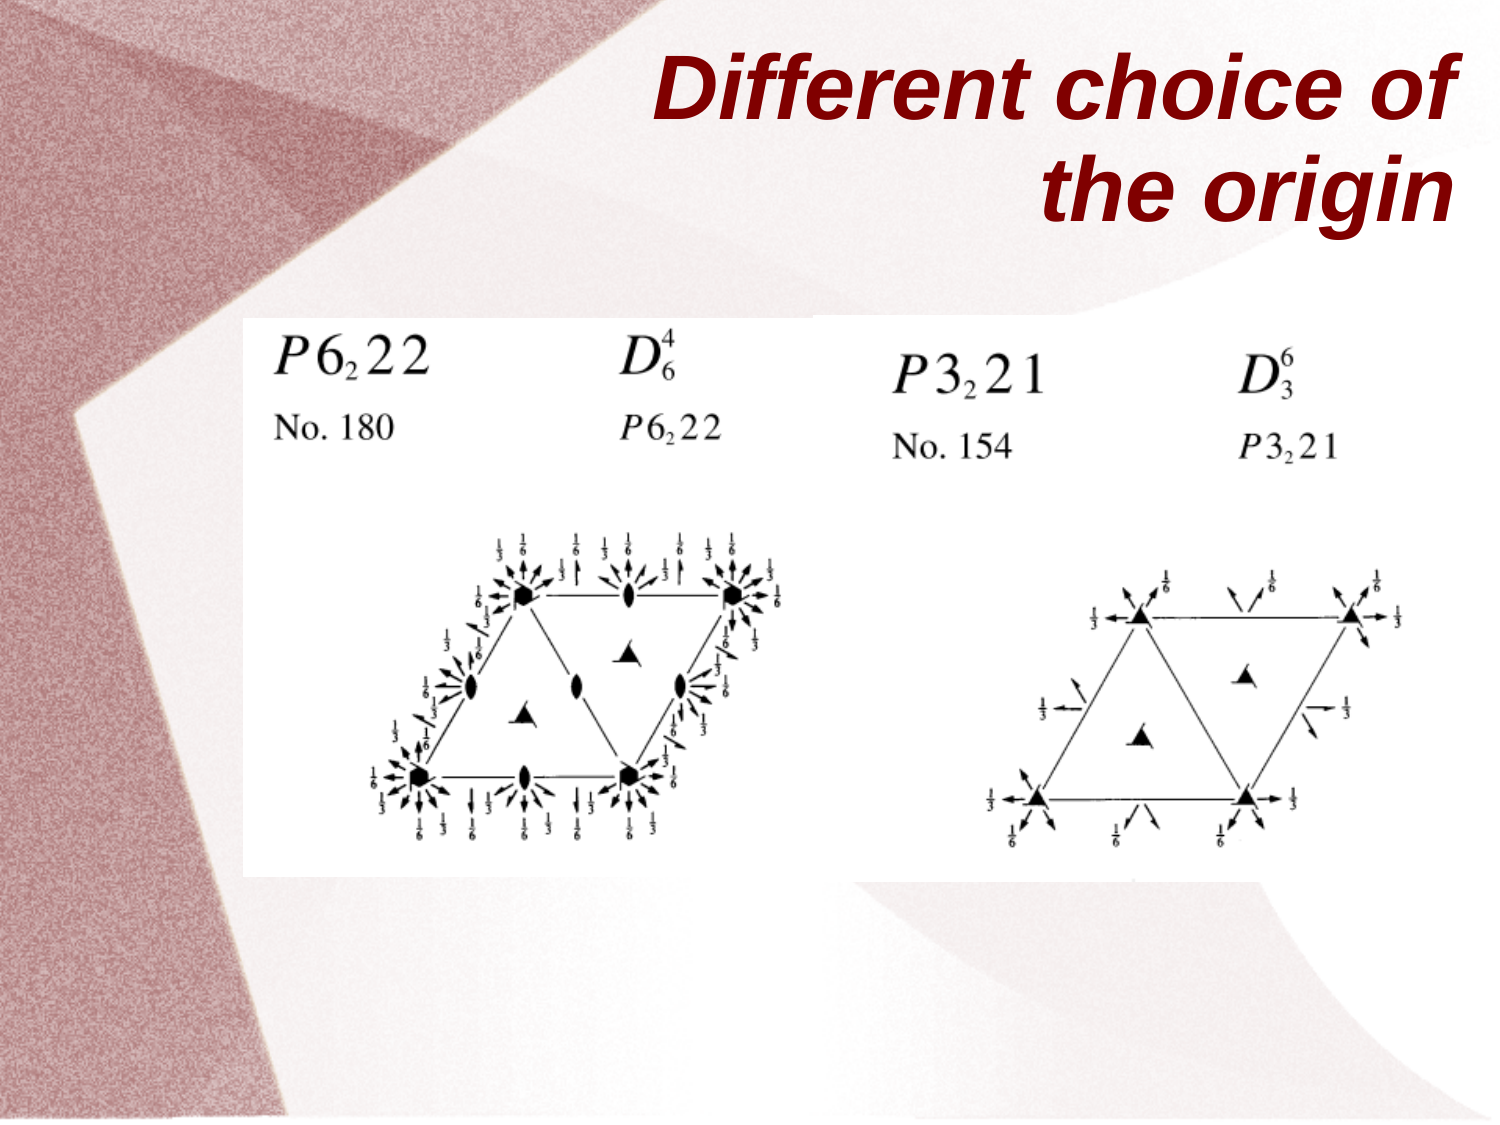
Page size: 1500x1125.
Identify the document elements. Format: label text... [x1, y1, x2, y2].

picture [0, 0, 1500, 1125]
title Different choice of the origin [541, 36, 1458, 242]
